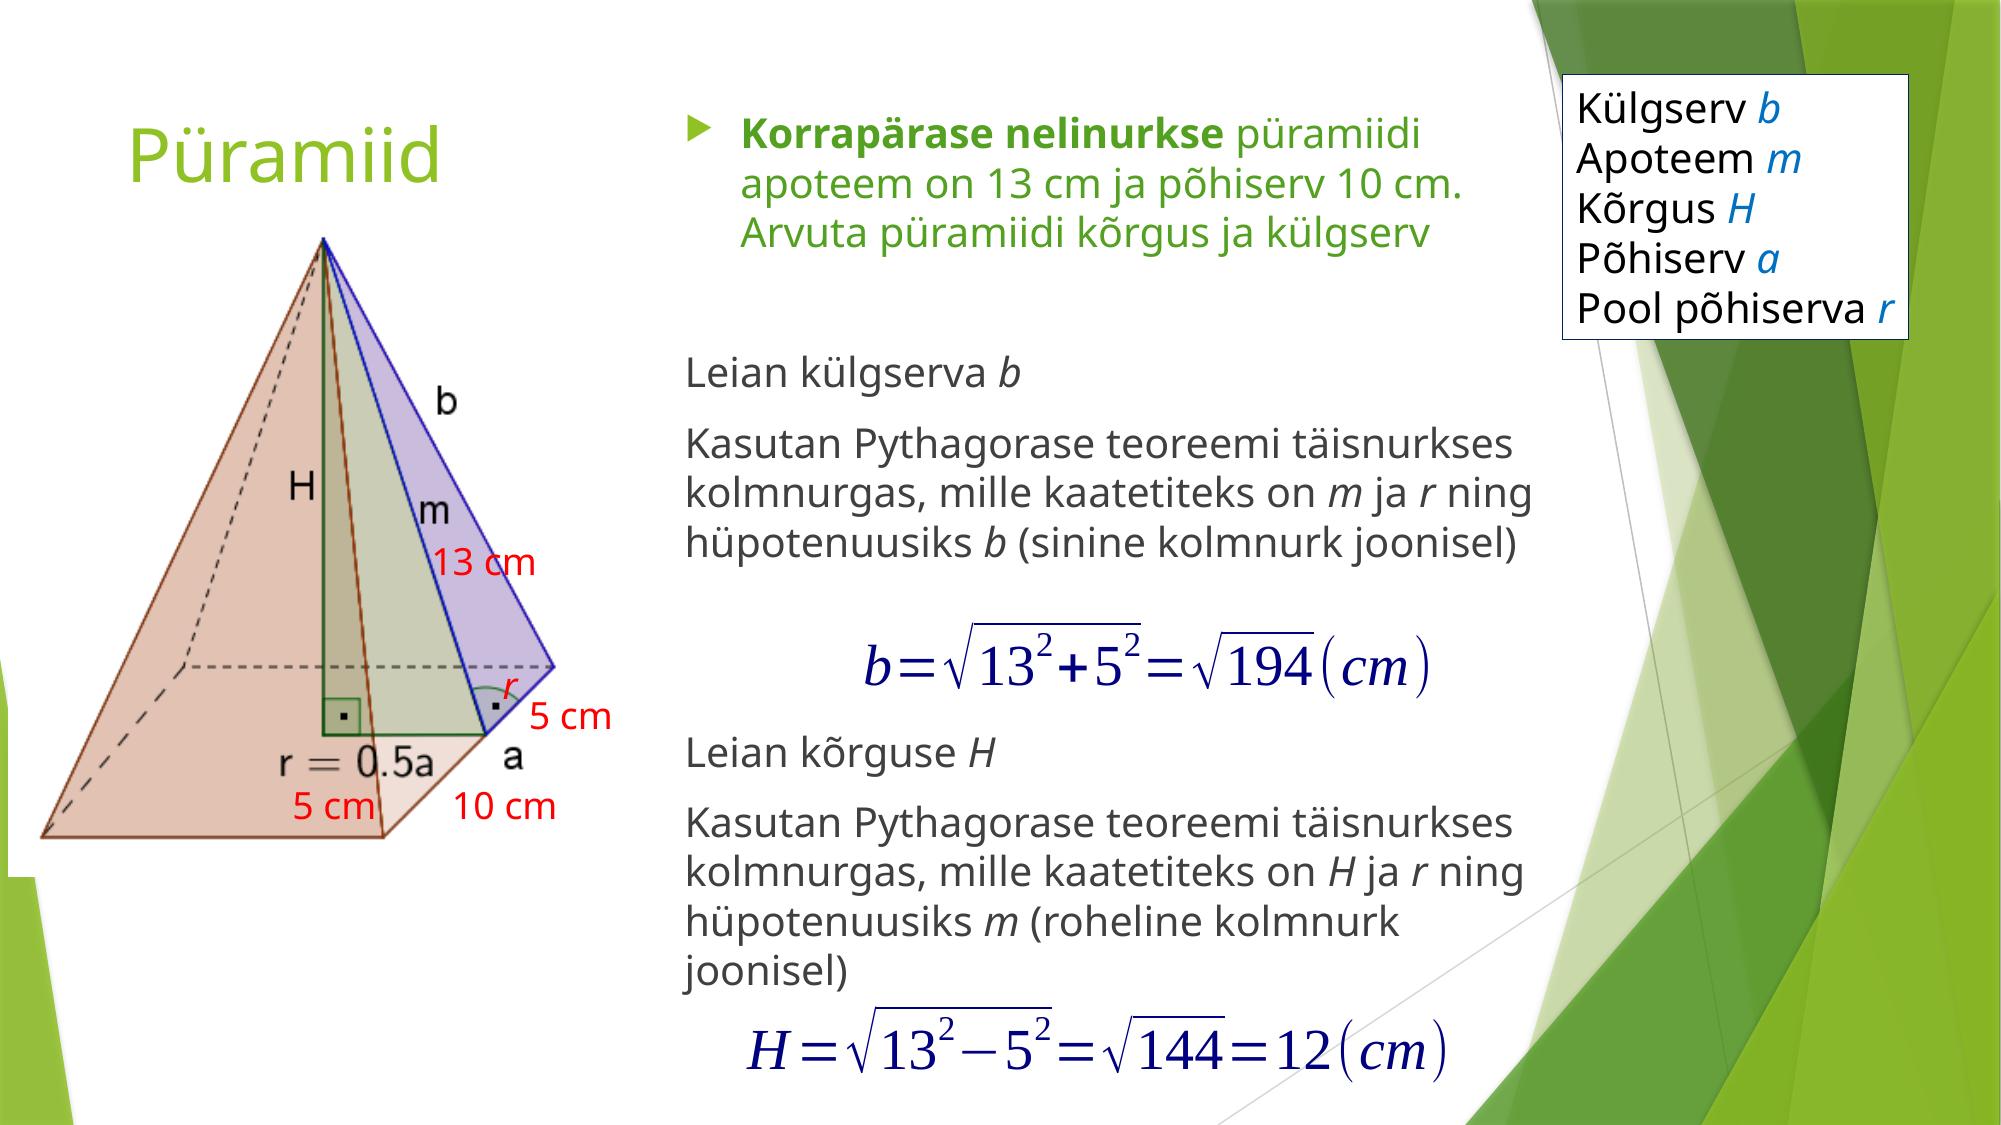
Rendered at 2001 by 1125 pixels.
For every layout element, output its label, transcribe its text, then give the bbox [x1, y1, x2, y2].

chart [738, 1003, 1456, 1087]
title Püramiid [111, 99, 669, 317]
picture [8, 224, 573, 878]
text_box 13 cm [416, 530, 552, 591]
chart [856, 620, 1439, 703]
text_box 5 cm [513, 684, 628, 745]
list Korrapärase nelinurkse püramiidi apoteem on 13 cm ja põhiserv 10 cm. Arvuta püramiidi kõrgus ja külgserv Leian külgserva b Kasutan Pythagorase teoreemi täisnurkses kolmnurgas, mille kaatetiteks on m ja r ning hüpotenuusiks b (sinine kolmnurk joonisel) Leian kõrguse H Kasutan Pythagorase teoreemi täisnurkses kolmnurgas, mille kaatetiteks on H ja r ning hüpotenuusiks m (roheline kolmnurk joonisel) [669, 99, 1553, 1022]
text_box Külgserv b Apoteem m Kõrgus H Põhiserv a Pool põhiserva r [1562, 74, 1909, 340]
text_box r [487, 654, 543, 715]
text_box 10 cm [437, 774, 573, 835]
text_box 5 cm [277, 774, 392, 835]
